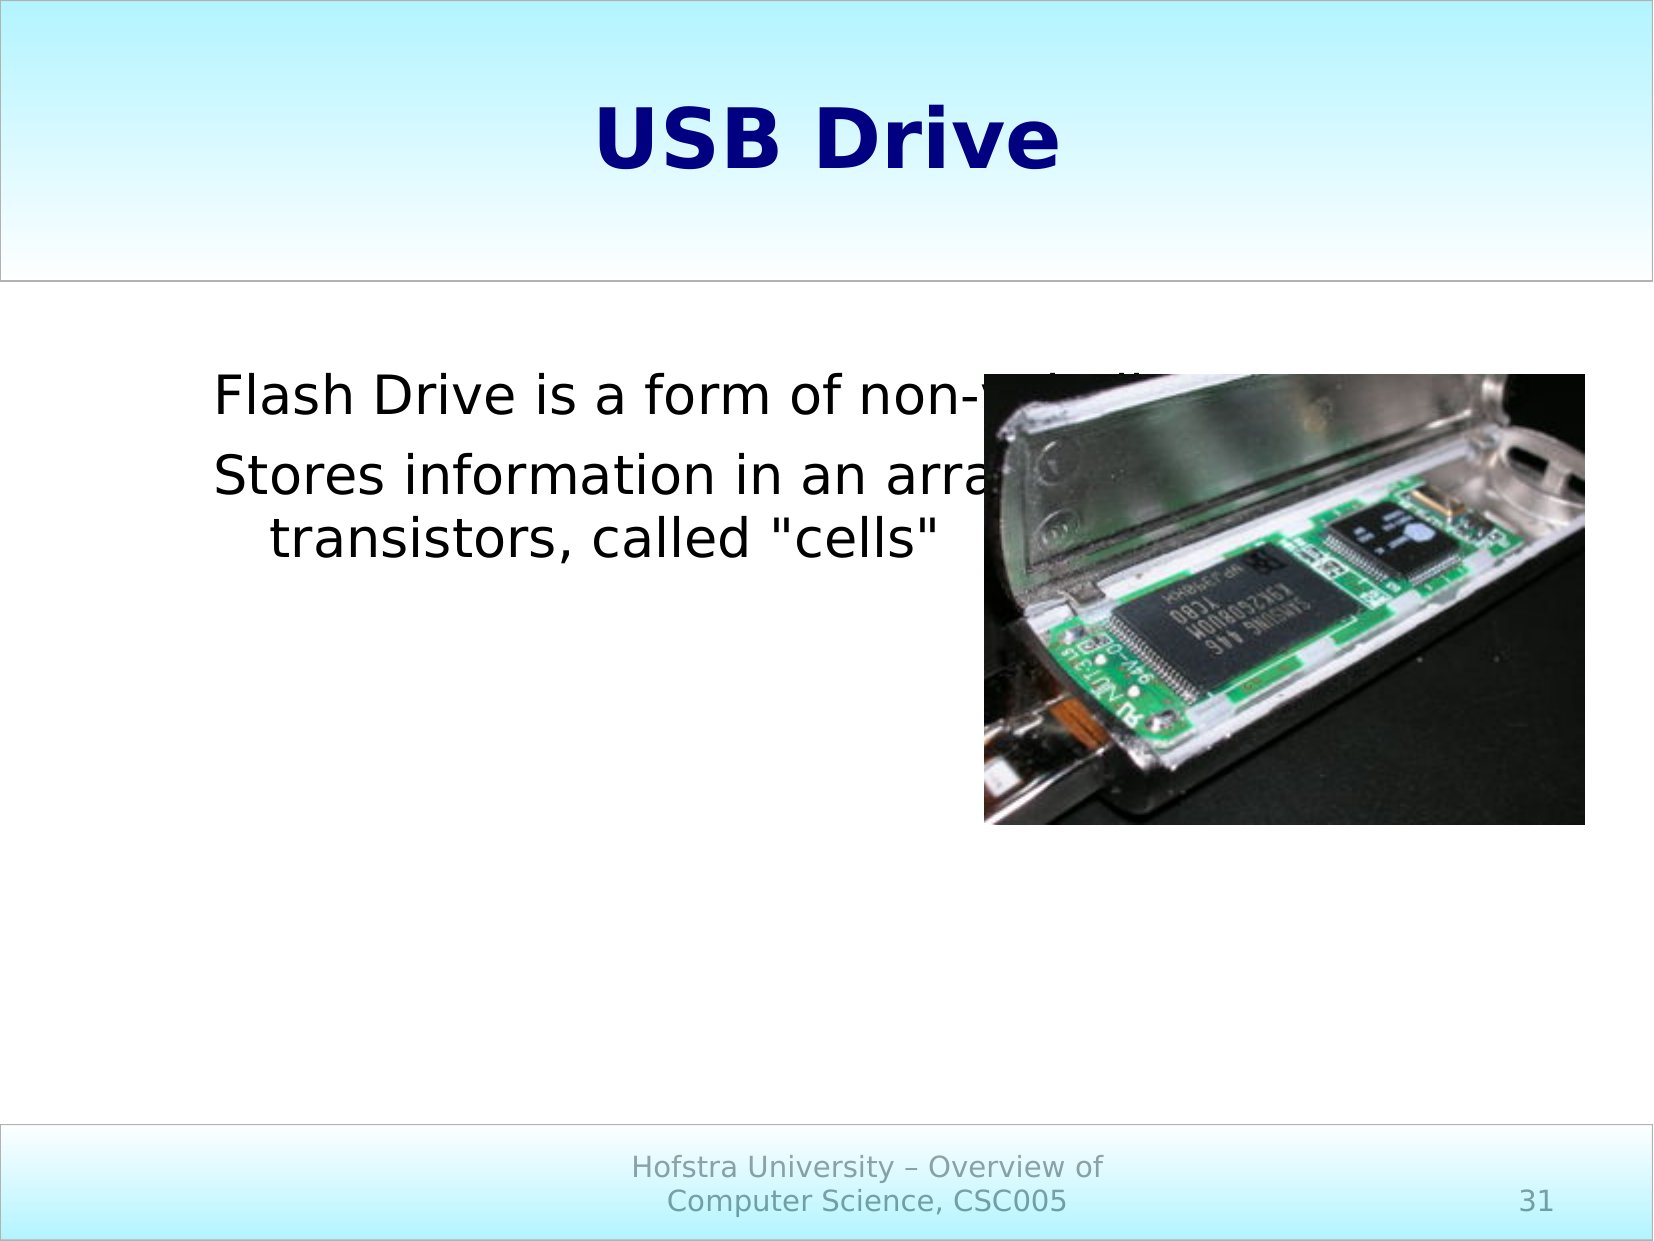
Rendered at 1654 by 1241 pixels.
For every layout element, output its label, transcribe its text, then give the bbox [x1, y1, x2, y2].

picture [984, 374, 1585, 826]
list Flash Drive is a form of non-volatile memory Stores information in an array of floating gate transistors, called "cells" [213, 364, 900, 1110]
title USB Drive [78, 77, 1576, 203]
